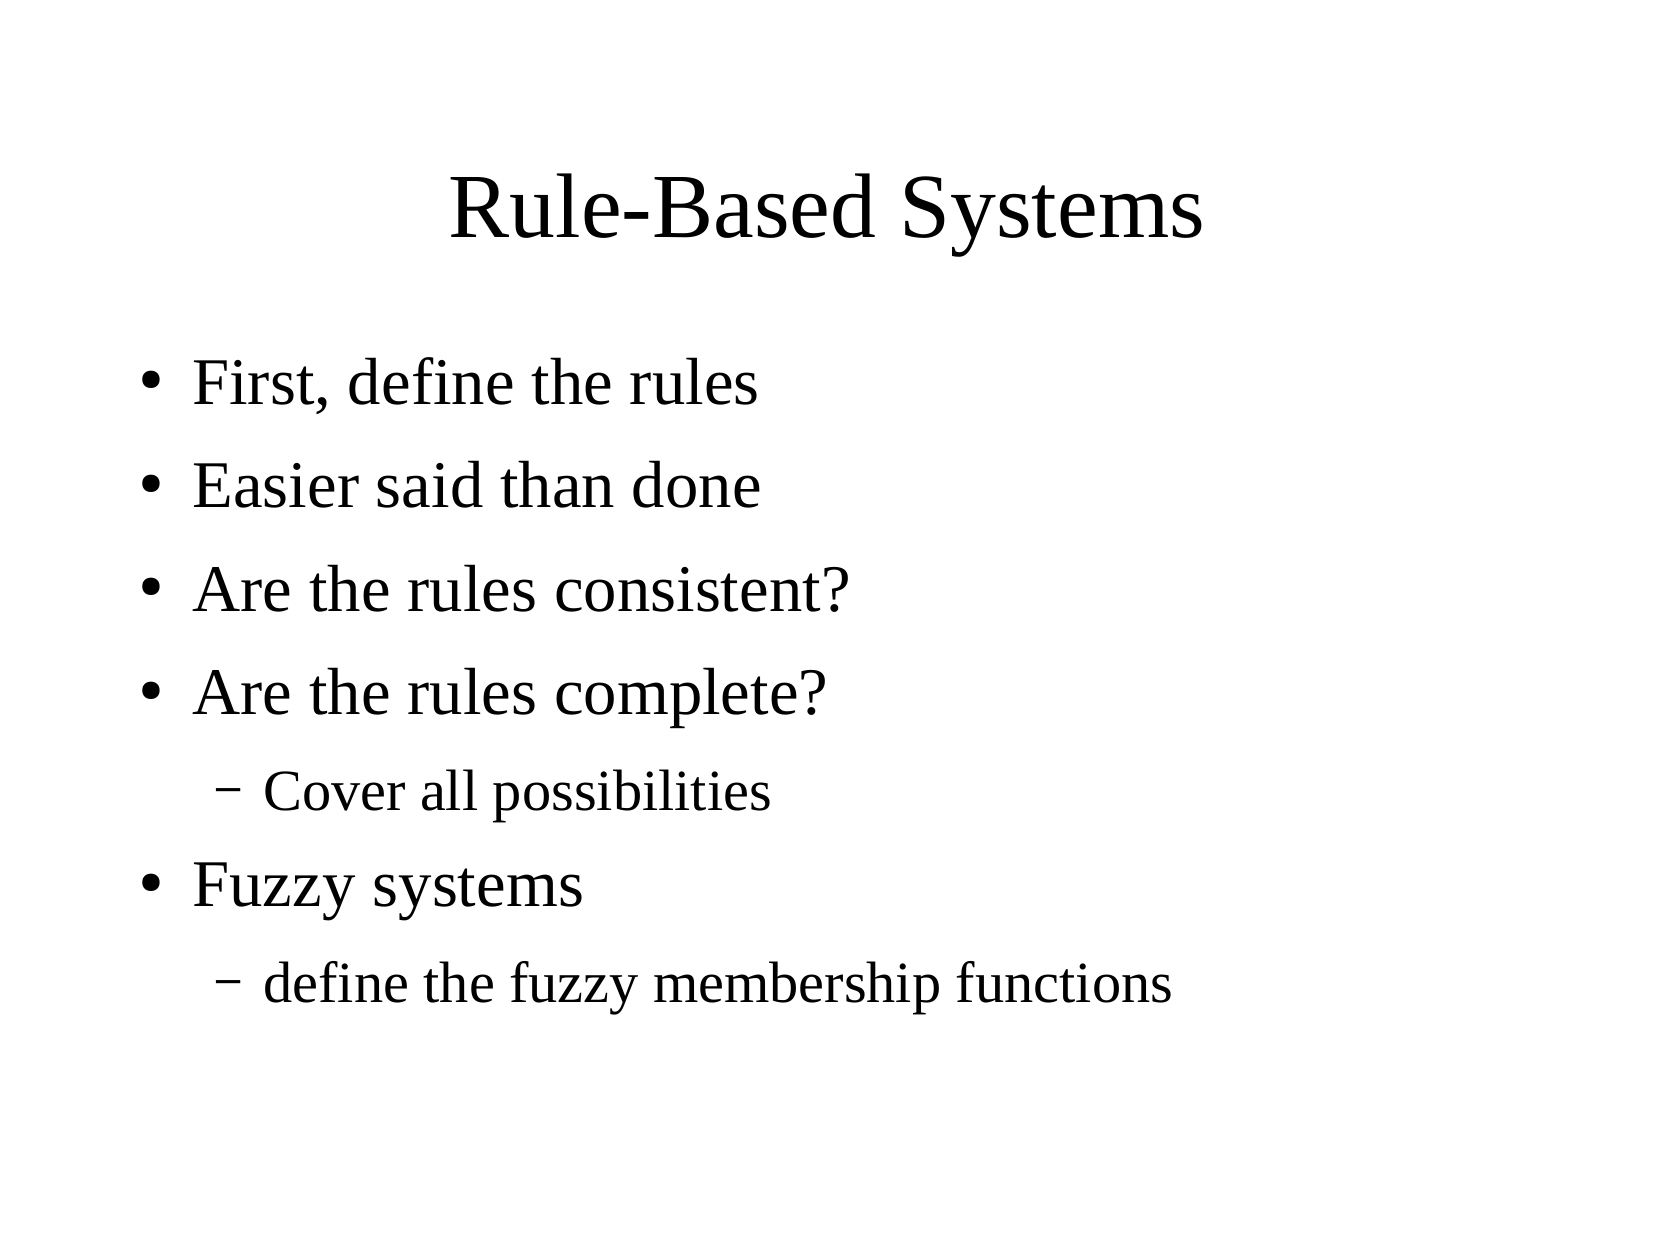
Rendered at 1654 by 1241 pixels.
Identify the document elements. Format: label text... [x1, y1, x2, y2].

title Rule-Based Systems [121, 102, 1534, 311]
list First, define the rules Easier said than done Are the rules consistent? Are the rules complete? Cover all possibilities Fuzzy systems define the fuzzy membership functions [121, 344, 1534, 1127]
